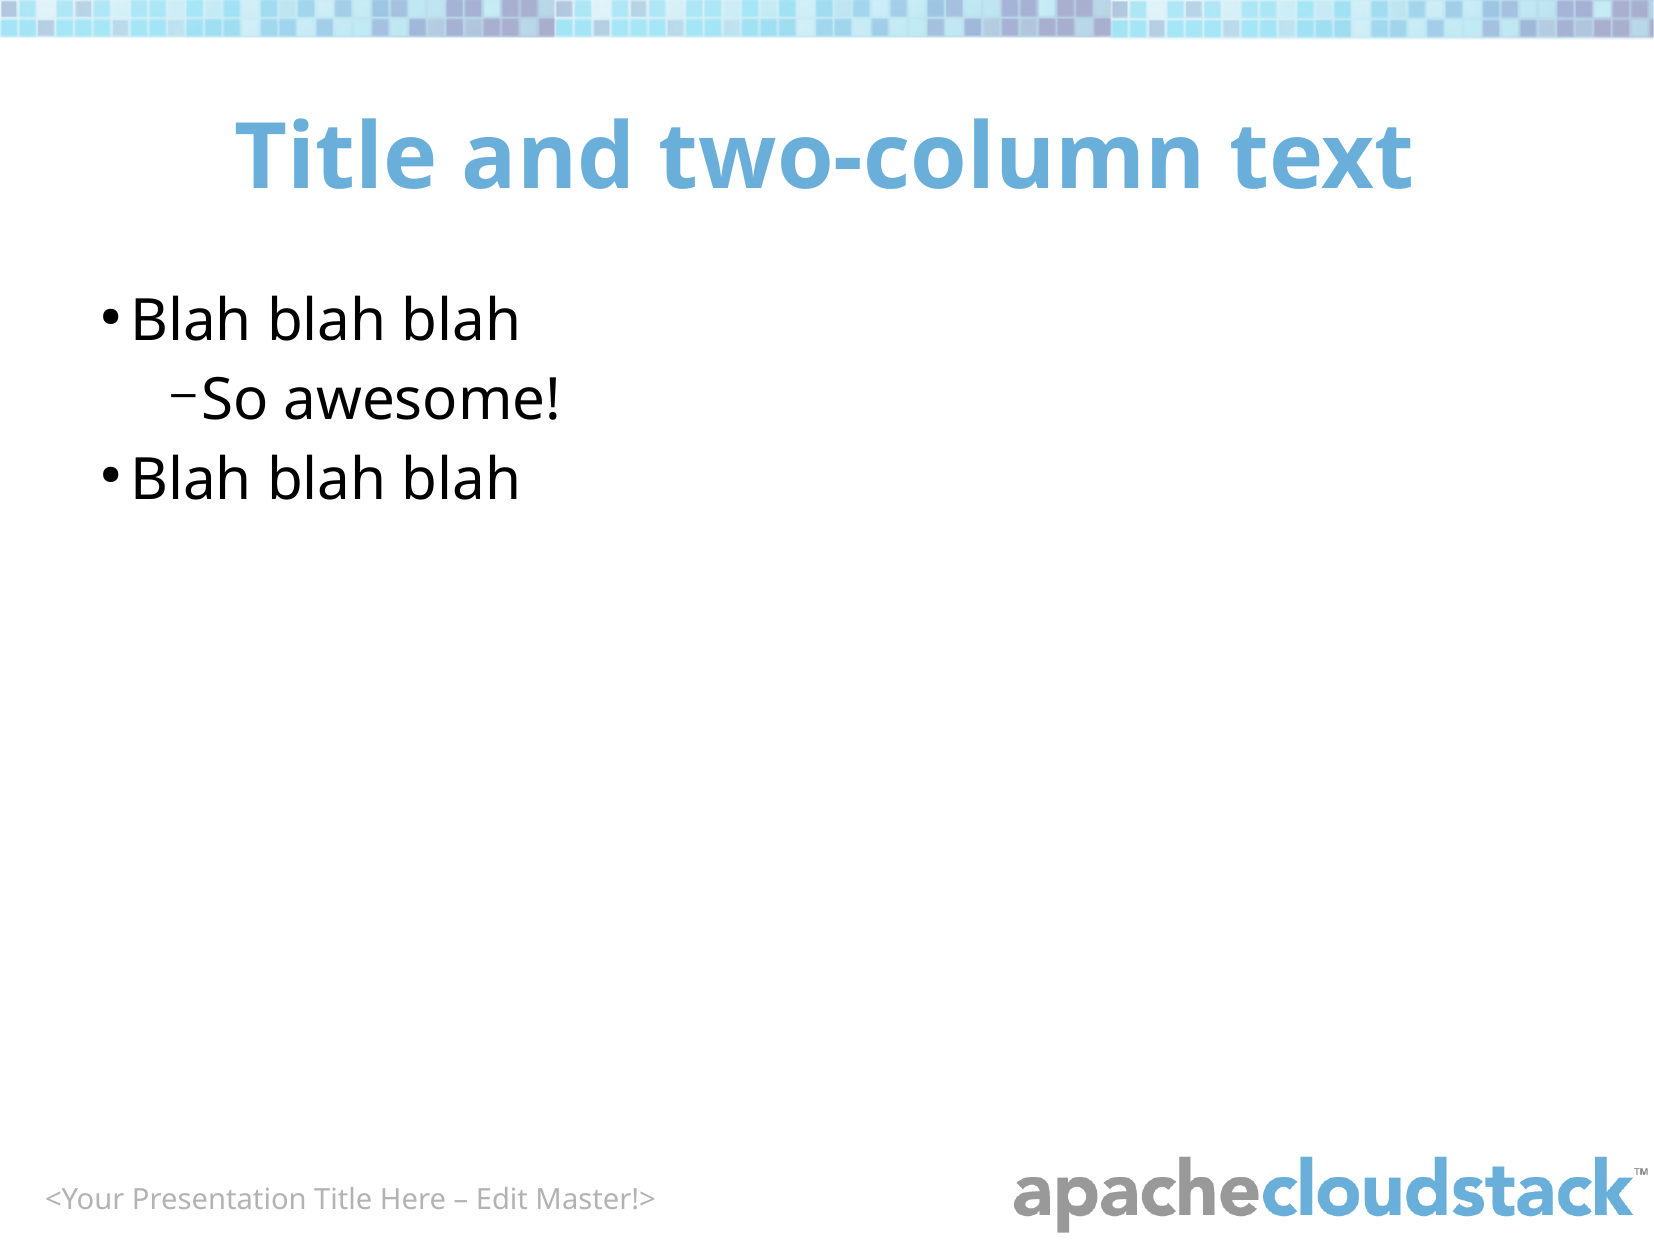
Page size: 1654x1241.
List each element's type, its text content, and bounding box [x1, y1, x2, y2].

title Title and two-column text [45, 49, 1606, 257]
picture [1014, 1156, 1648, 1233]
list Blah blah blah So awesome! Blah blah blah [82, 278, 811, 998]
